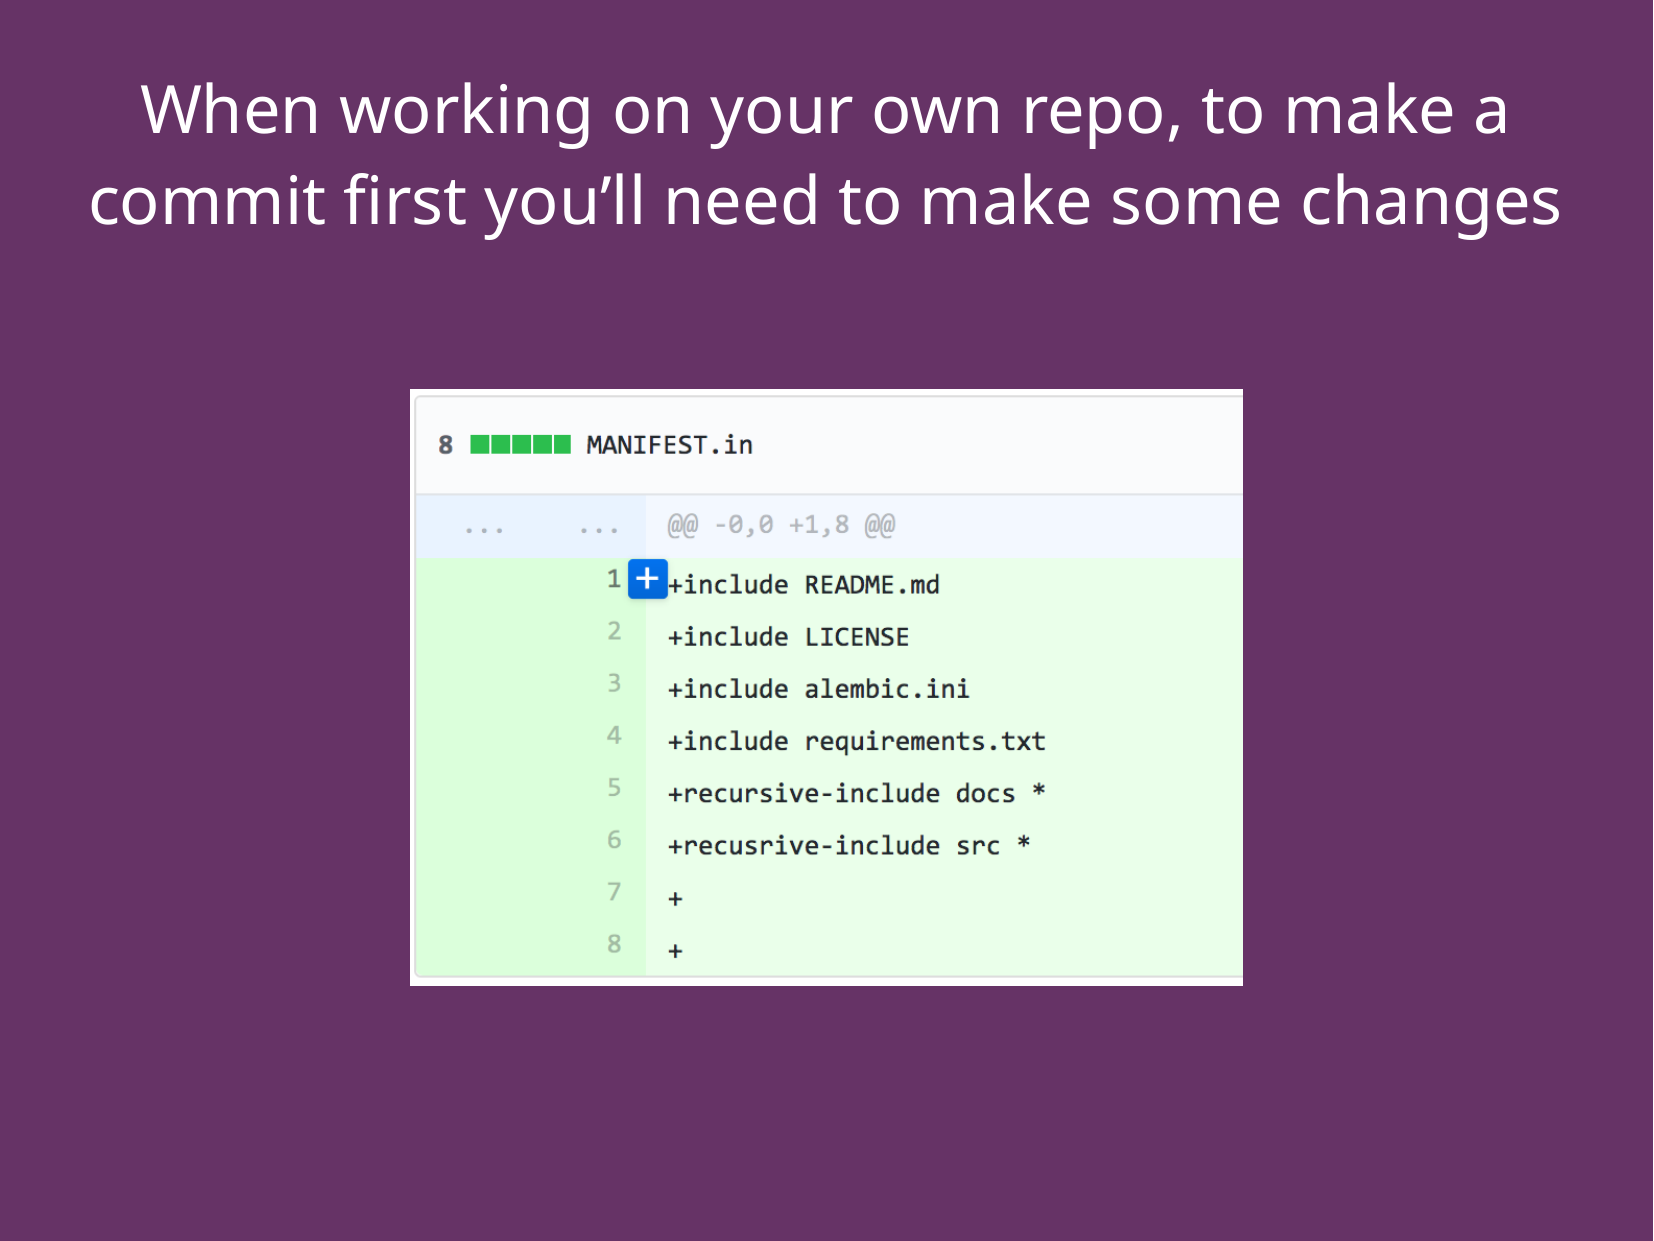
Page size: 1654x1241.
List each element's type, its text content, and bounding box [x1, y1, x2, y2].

title When working on your own repo, to make a commit first you’ll need to make some changes [82, 36, 1571, 270]
picture [410, 389, 1243, 986]
